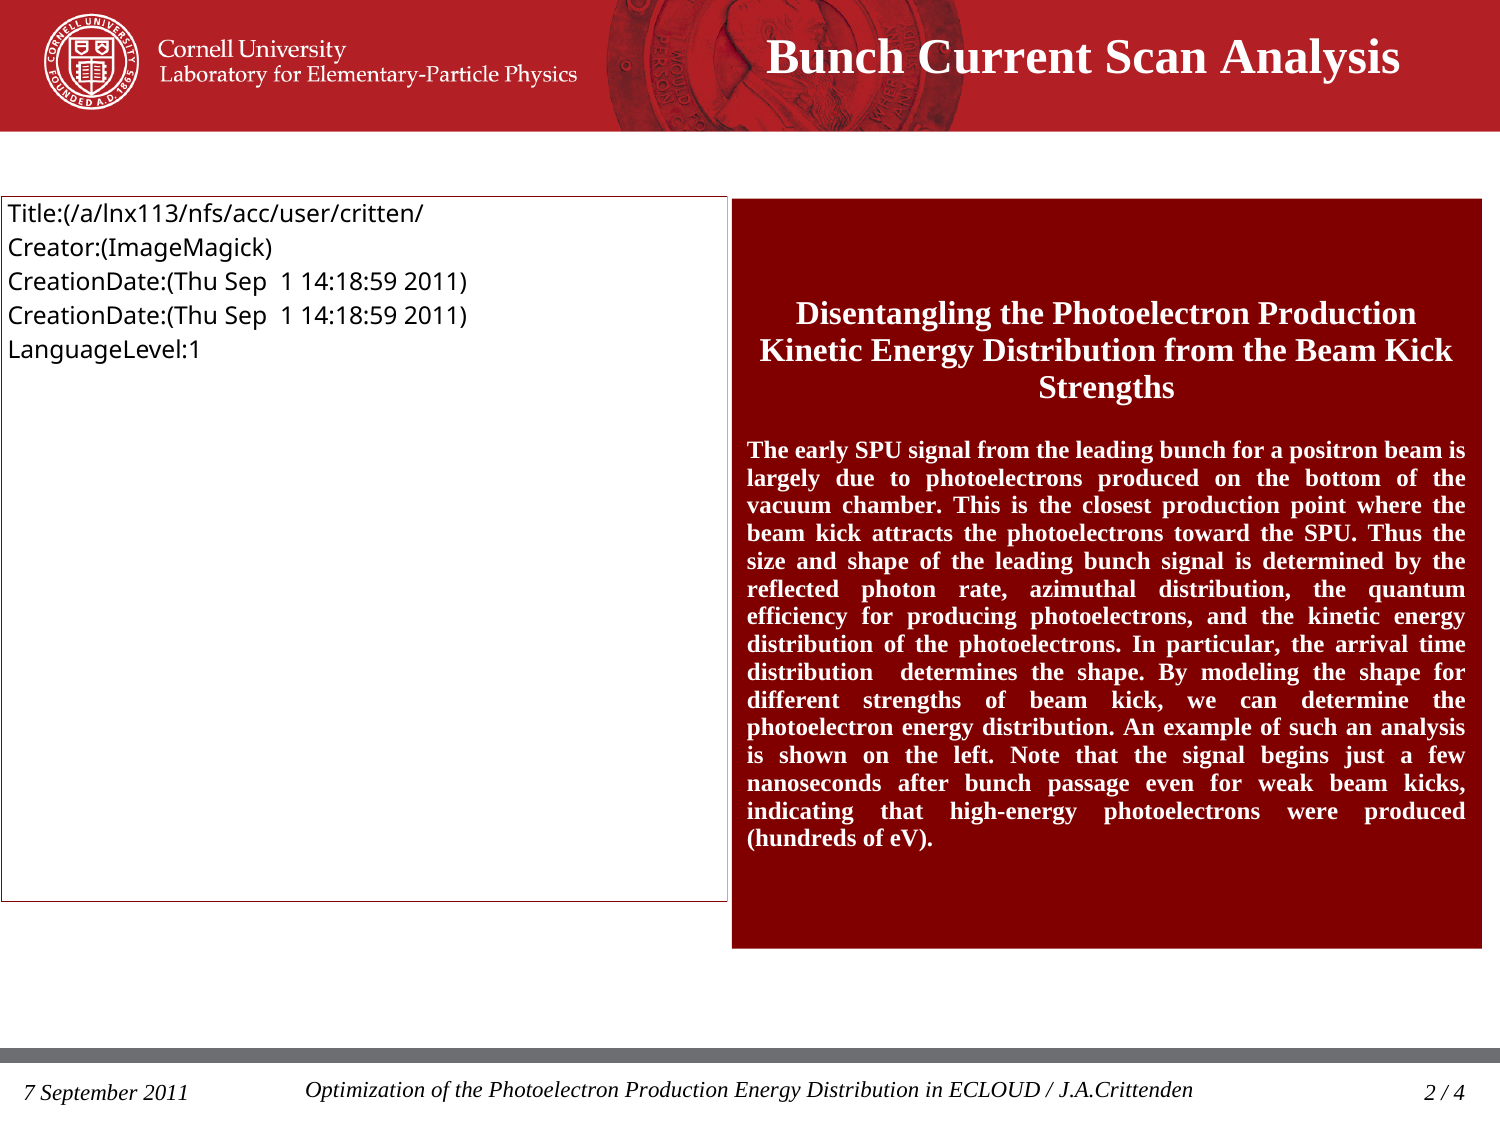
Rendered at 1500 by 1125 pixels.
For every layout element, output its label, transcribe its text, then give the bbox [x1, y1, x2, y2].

title Bunch Current Scan Analysis [674, 0, 1492, 113]
text_box Disentangling the Photoelectron Production Kinetic Energy Distribution from the Beam Kick Strengths The early SPU signal from the leading bunch for a positron beam is largely due to photoelectrons produced on the bottom of the vacuum chamber. This is the closest production point where the beam kick attracts the photoelectrons toward the SPU. Thus the size and shape of the leading bunch signal is determined by the reflected photon rate, azimuthal distribution, the quantum efficiency for producing photoelectrons, and the kinetic energy distribution of the photoelectrons. In particular, the arrival time distribution determines the shape. By modeling the shape for different strengths of beam kick, we can determine the photoelectron energy distribution. An example of such an analysis is shown on the left. Note that the signal begins just a few nanoseconds after bunch passage even for weak beam kicks, indicating that high-energy photoelectrons were produced (hundreds of eV). [731, 198, 1482, 949]
picture [0, 195, 728, 902]
picture [0, 0, 1500, 132]
